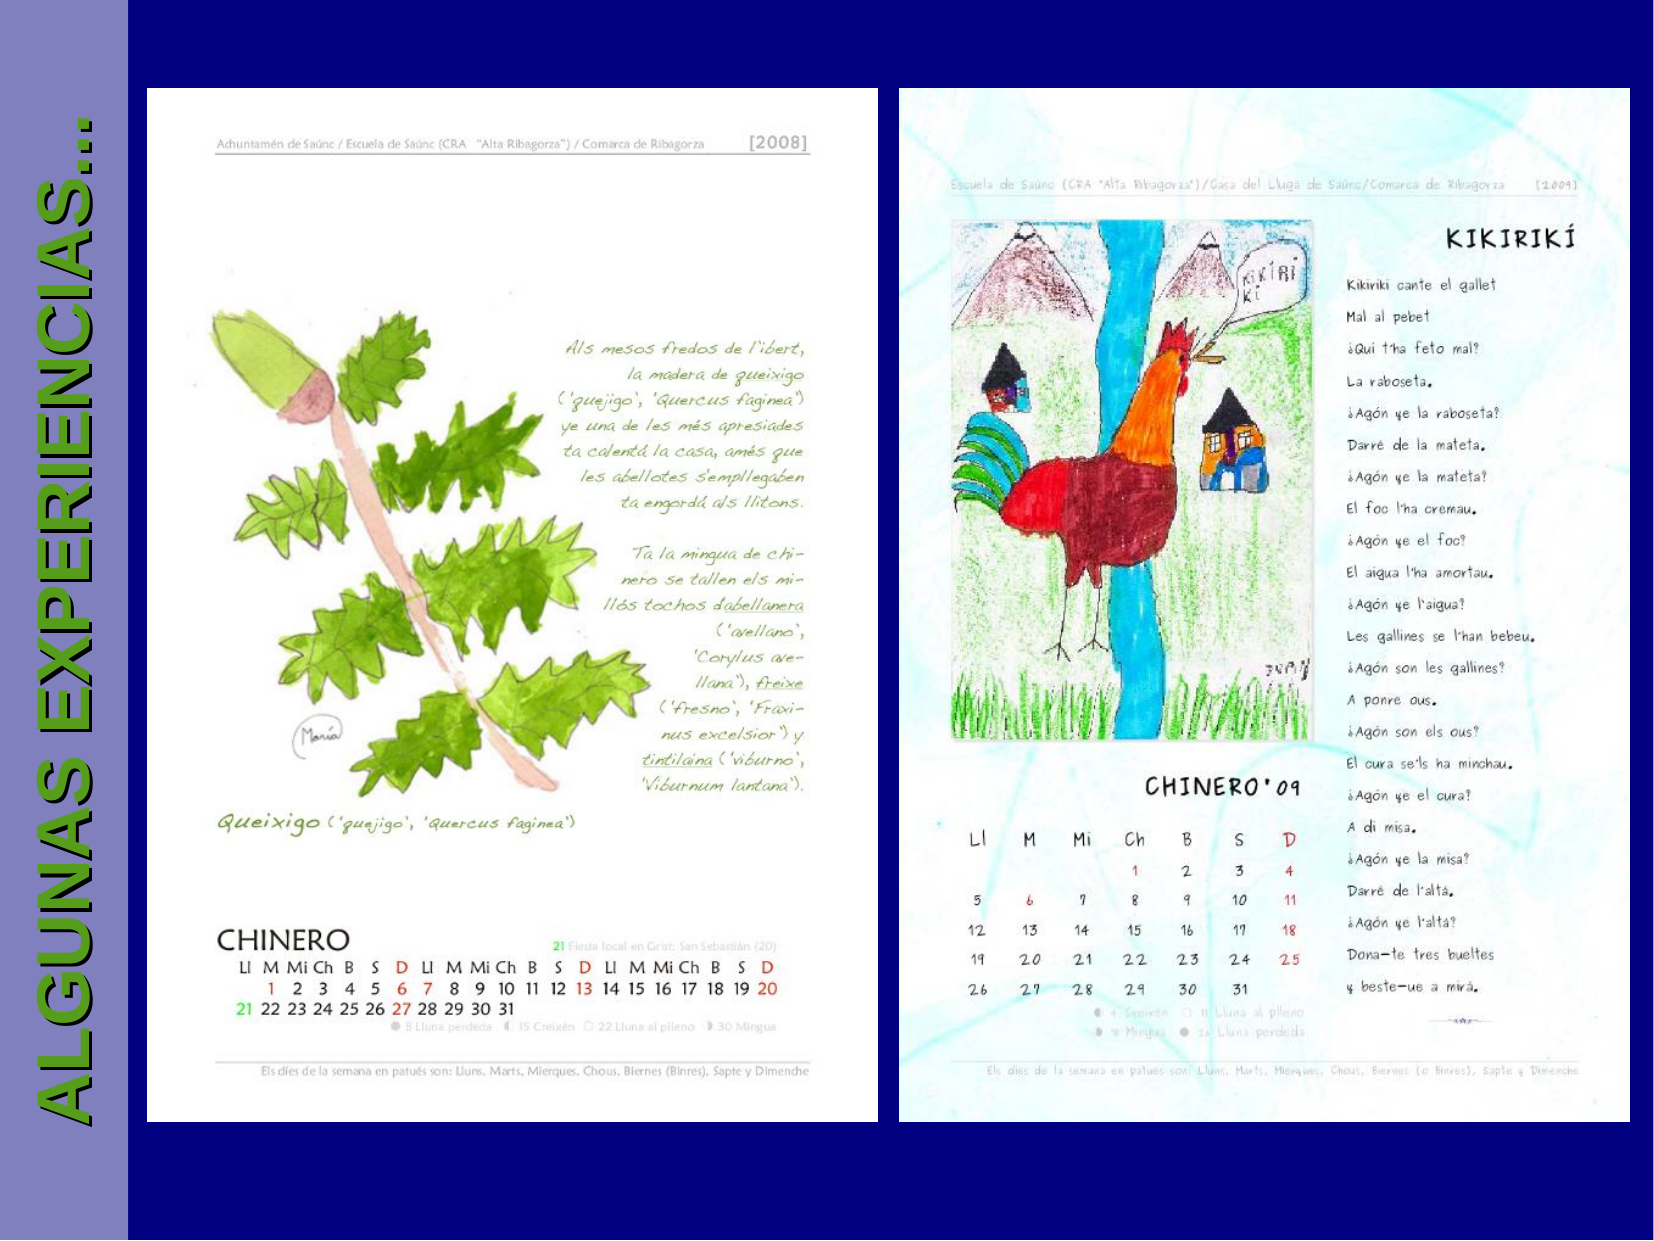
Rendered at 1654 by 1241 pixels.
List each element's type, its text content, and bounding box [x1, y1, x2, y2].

text_box ALGUNAS EXPERIENCIAS... [0, 0, 129, 1241]
picture [147, 88, 878, 1123]
picture [899, 88, 1630, 1123]
